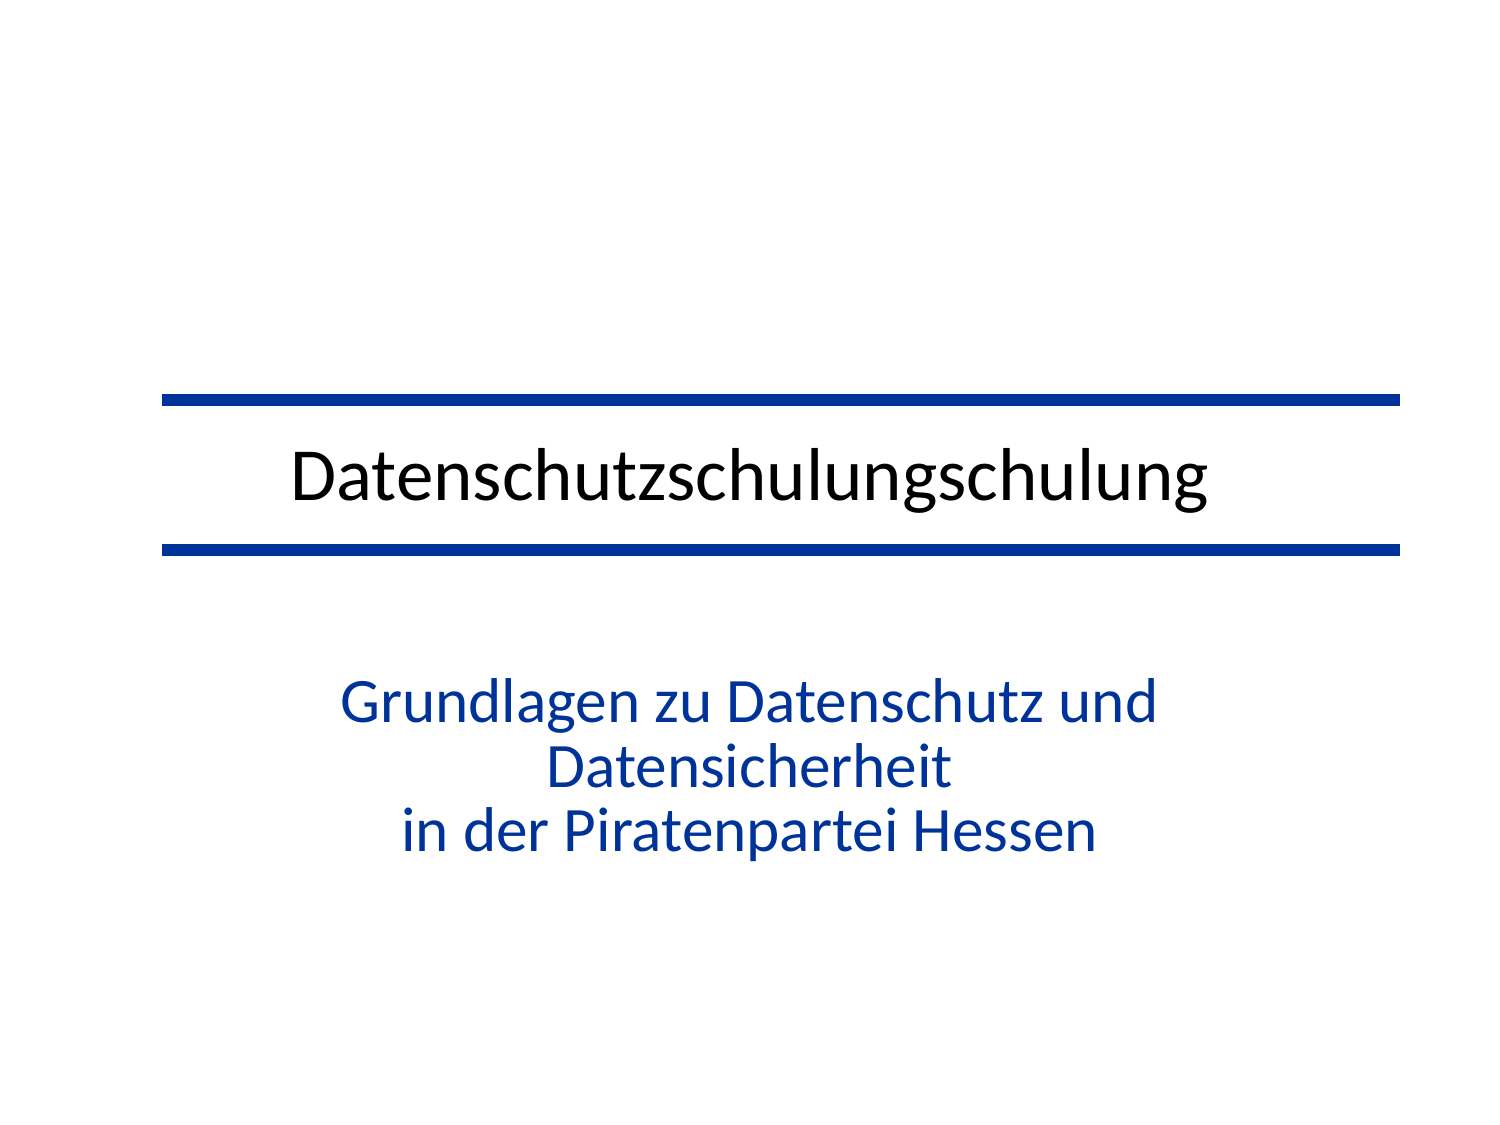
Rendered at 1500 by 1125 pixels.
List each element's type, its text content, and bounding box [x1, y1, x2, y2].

subtitle Grundlagen zu Datenschutz und Datensicherheit in der Piratenpartei Hessen [225, 587, 1275, 875]
title Datenschutzschulungschulung [112, 349, 1388, 591]
